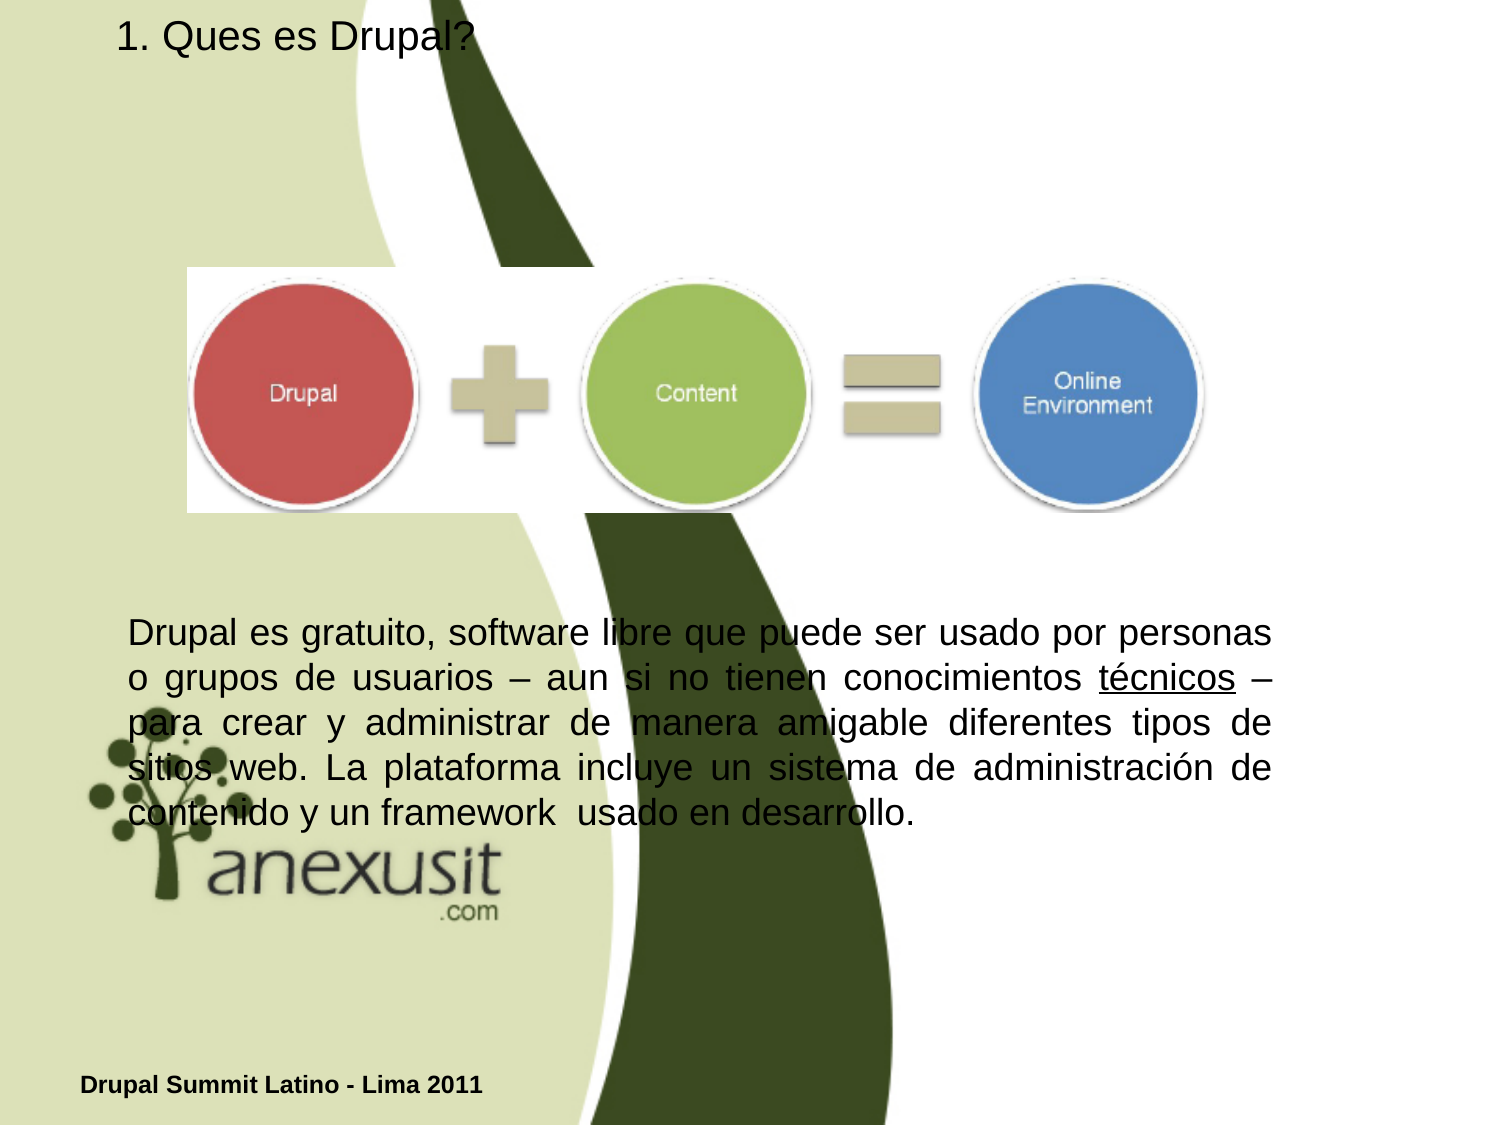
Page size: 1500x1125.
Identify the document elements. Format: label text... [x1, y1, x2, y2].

text_box 1. Ques es Drupal? [100, 0, 827, 119]
text_box Drupal es gratuito, software libre que puede ser usado por personas o grupos de usuarios – aun si no tienen conocimientos técnicos – para crear y administrar de manera amigable diferentes tipos de sitios web. La plataforma incluye un sistema de administración de contenido y un framework usado en desarrollo. [112, 599, 1288, 1026]
text_box Drupal Summit Latino - Lima 2011 [65, 1060, 1066, 1106]
picture [0, 0, 1500, 1125]
